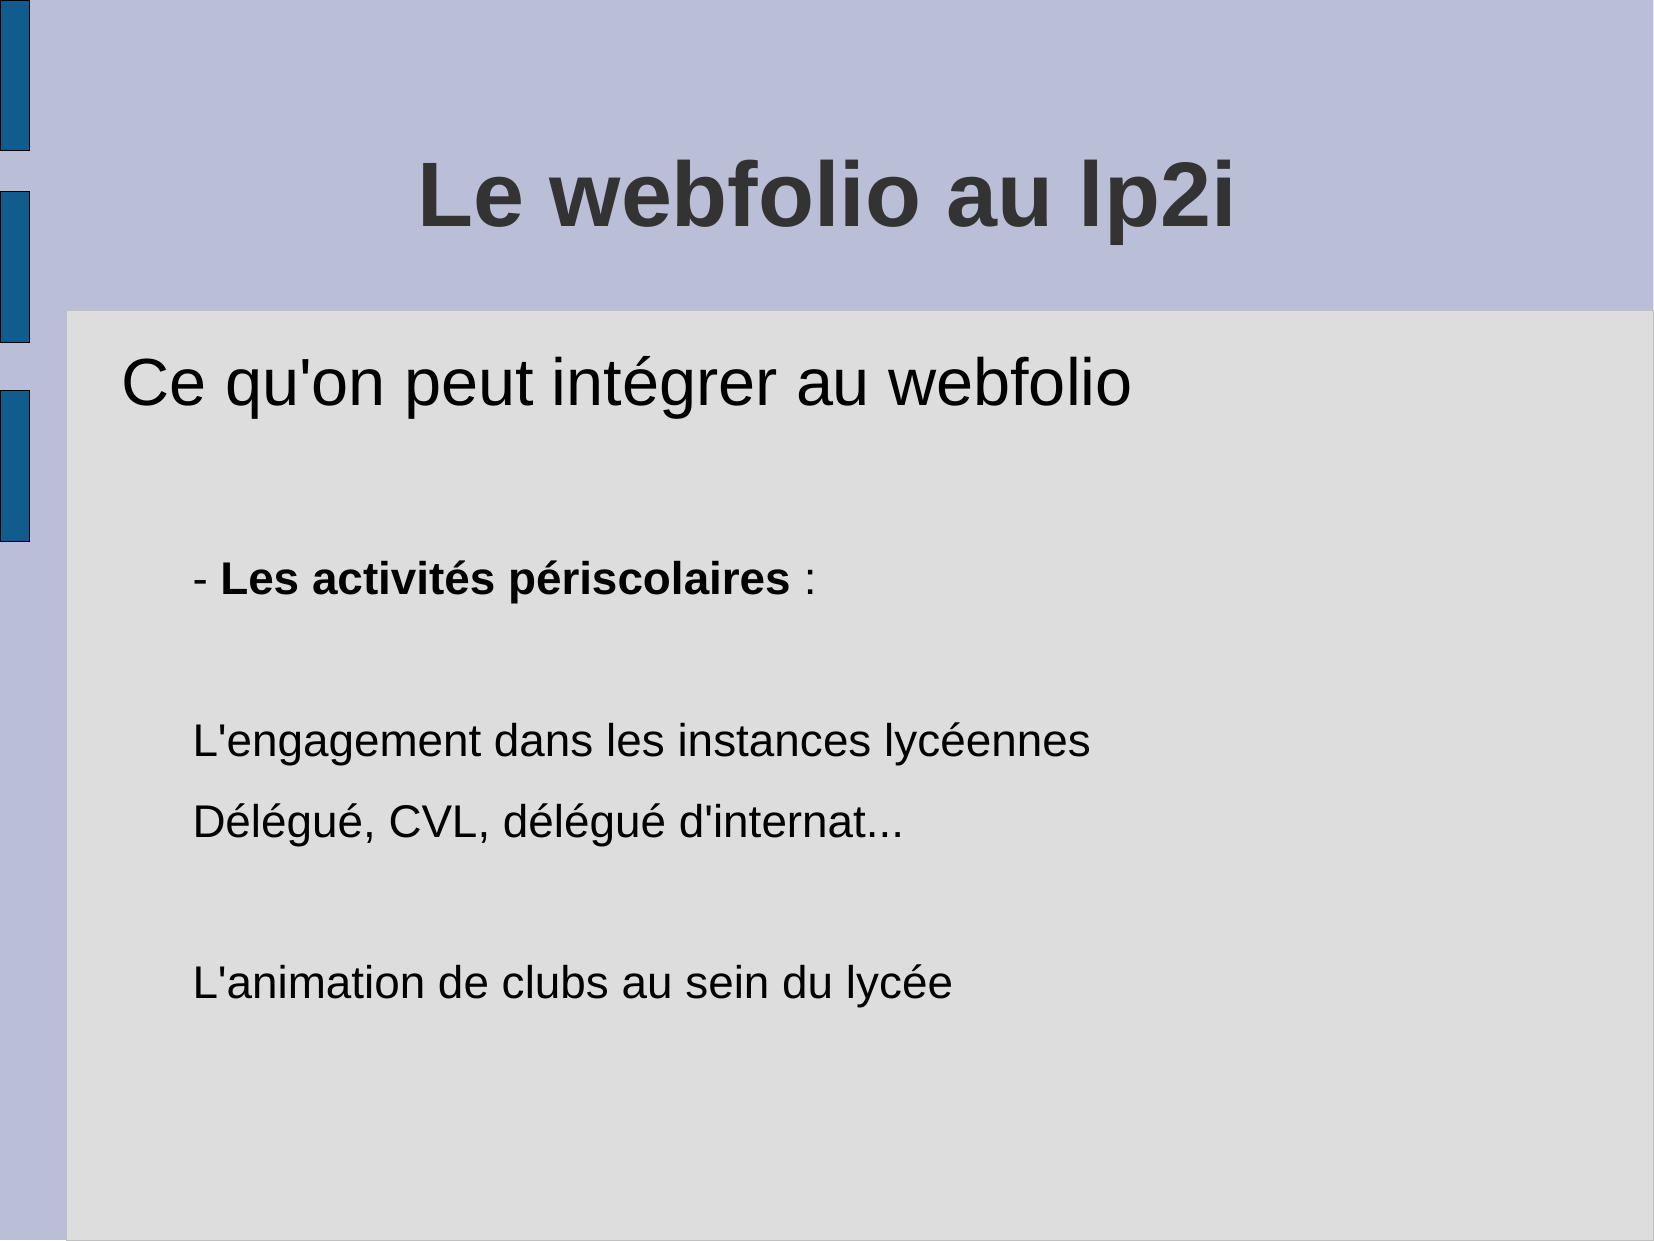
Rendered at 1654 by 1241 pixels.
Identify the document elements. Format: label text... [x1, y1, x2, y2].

list Ce qu'on peut intégrer au webfolio - Les activités périscolaires : L'engagement dans les instances lycéennes Délégué, CVL, délégué d'internat... L'animation de clubs au sein du lycée [121, 344, 1534, 1127]
title Le webfolio au lp2i [121, 91, 1534, 299]
